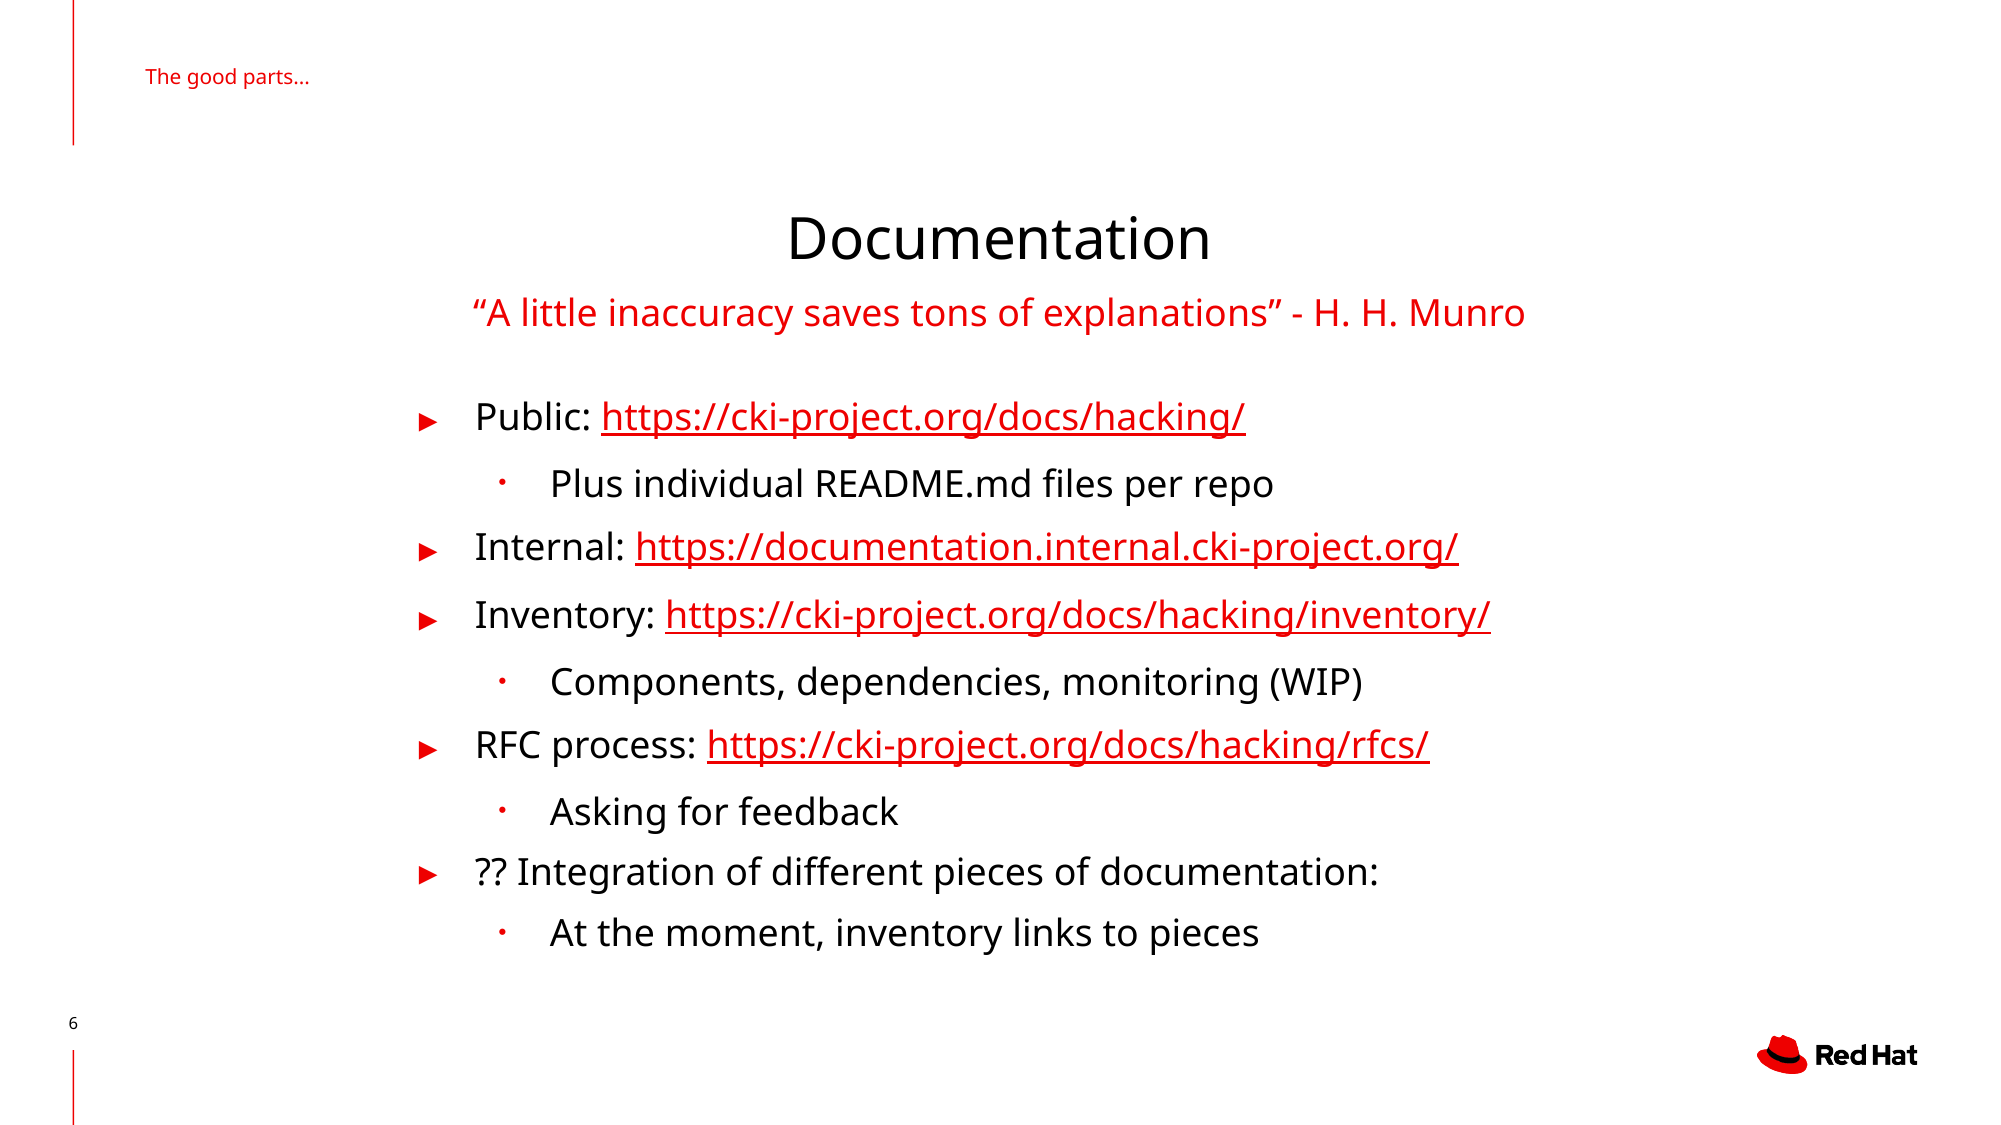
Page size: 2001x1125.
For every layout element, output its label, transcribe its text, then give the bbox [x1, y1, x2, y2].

list Public: https://cki-project.org/docs/hacking/ Plus individual README.md files per repo Internal: https://documentation.internal.cki-project.org/ Inventory: https://cki-project.org/docs/hacking/inventory/ Components, dependencies, monitoring (WIP) RFC process: https://cki-project.org/docs/hacking/rfcs/ Asking for feedback ?? Integration of different pieces of documentation: At the moment, inventory links to pieces [399, 375, 1600, 975]
subtitle The good parts... [73, 9, 919, 143]
subtitle “A little inaccuracy saves tons of explanations” - H. H. Munro [145, 271, 1855, 320]
title Documentation [145, 180, 1855, 271]
slide_number <number> [13, 1012, 134, 1036]
picture [1757, 1035, 1918, 1074]
